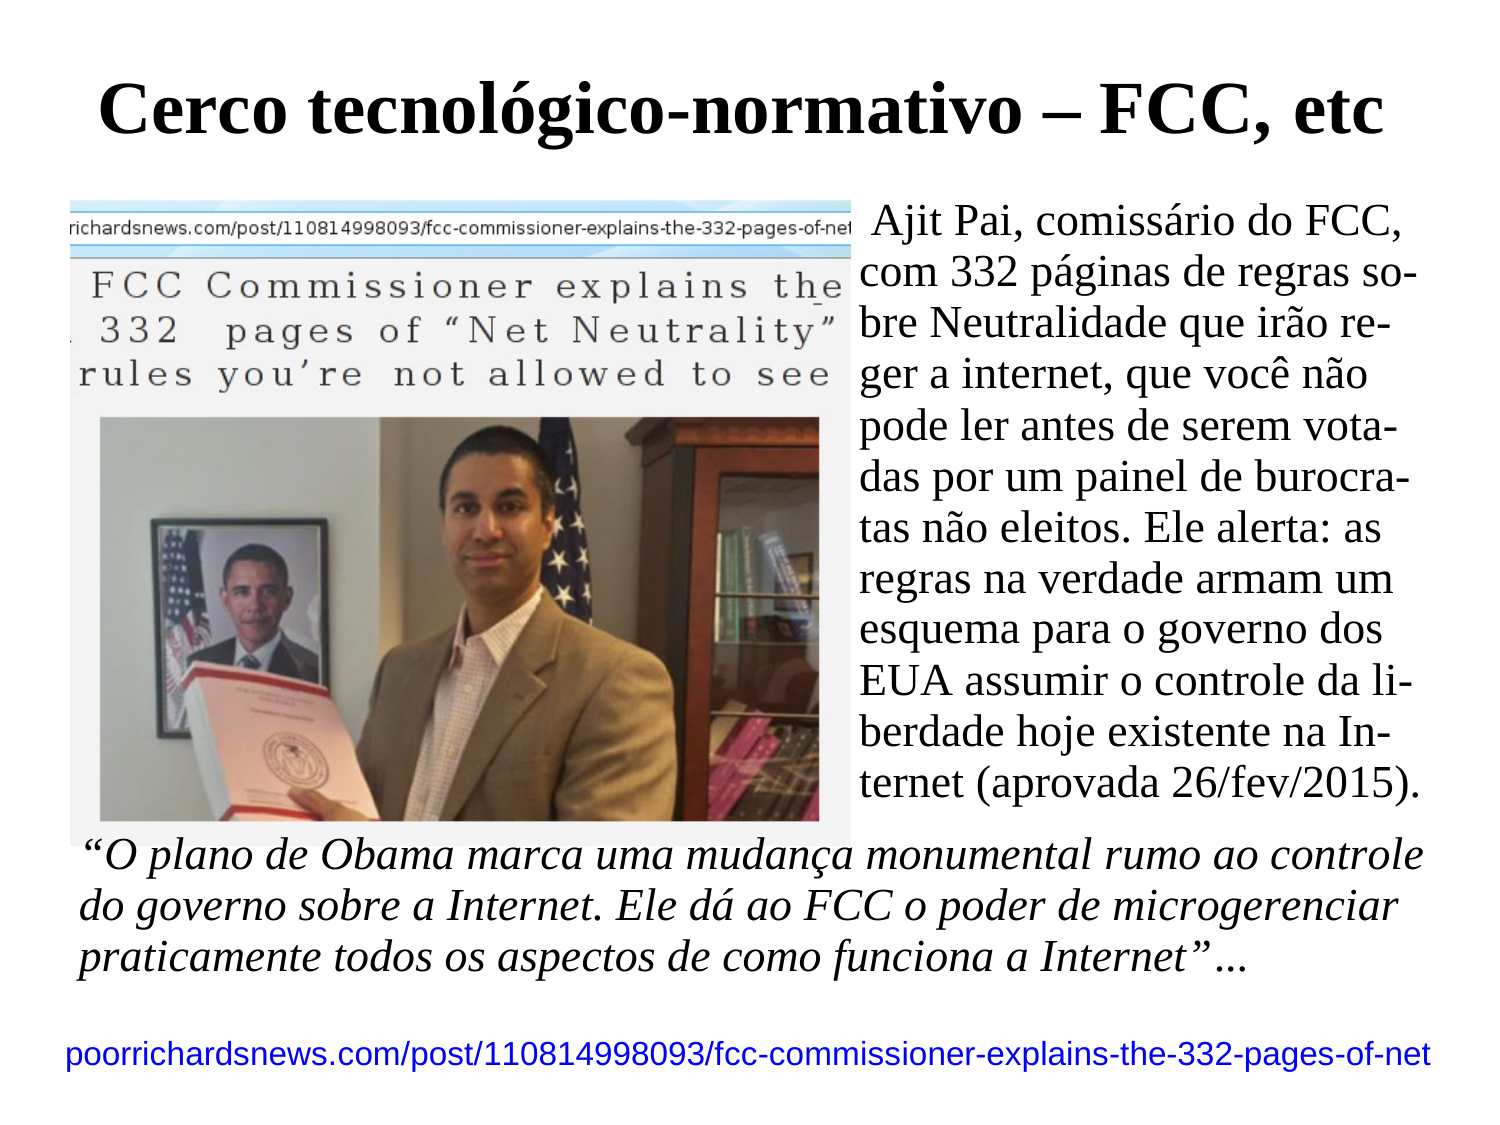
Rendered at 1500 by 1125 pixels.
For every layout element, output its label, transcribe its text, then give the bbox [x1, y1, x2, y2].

text_box Ajit Pai, comissário do FCC, com 332 páginas de regras so- bre Neutralidade que irão re- ger a internet, que você não pode ler antes de serem vota- das por um painel de burocra- tas não eleitos. Ele alerta: as regras na verdade armam um esquema para o governo dos EUA assumir o controle da li- berdade hoje existente na In- ternet (aprovada 26/fev/2015). [859, 194, 1423, 808]
text_box poorrichardsnews.com/post/110814998093/fcc-commissioner-explains-the-332-pages-of-net [64, 1027, 1453, 1073]
title Cerco tecnológico-normativo – FCC, etc [41, 52, 1441, 164]
text_box “O plano de Obama marca uma mudança monumental rumo ao controle do governo sobre a Internet. Ele dá ao FCC o poder de microgerenciar praticamente todos os aspectos de como funciona a Internet”... [78, 828, 1437, 982]
picture [70, 200, 851, 846]
